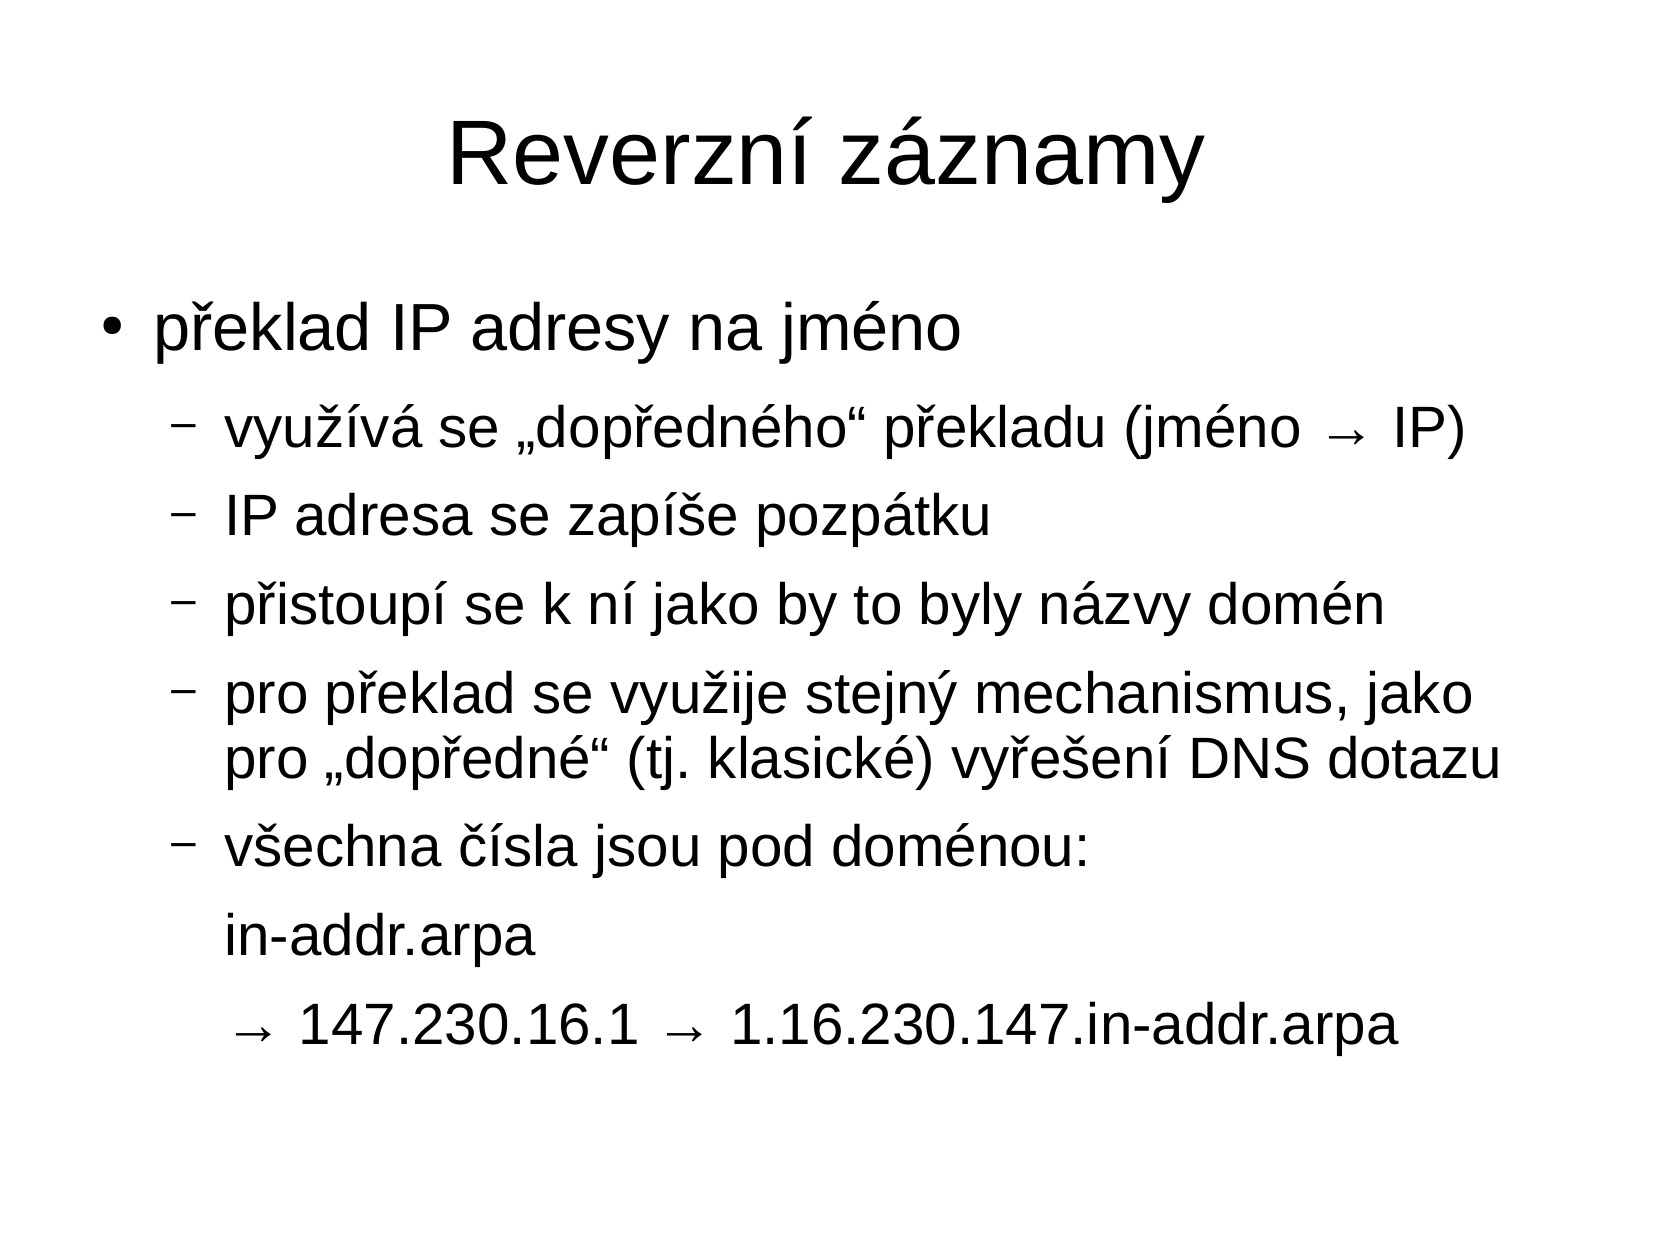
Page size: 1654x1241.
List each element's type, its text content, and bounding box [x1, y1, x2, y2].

title Reverzní záznamy [82, 49, 1571, 257]
list překlad IP adresy na jméno využívá se „dopředného“ překladu (jméno → IP) IP adresa se zapíše pozpátku přistoupí se k ní jako by to byly názvy domén pro překlad se využije stejný mechanismus, jako pro „dopředné“ (tj. klasické) vyřešení DNS dotazu všechna čísla jsou pod doménou: in-addr.arpa → 147.230.16.1 → 1.16.230.147.in-addr.arpa [82, 290, 1571, 1057]
